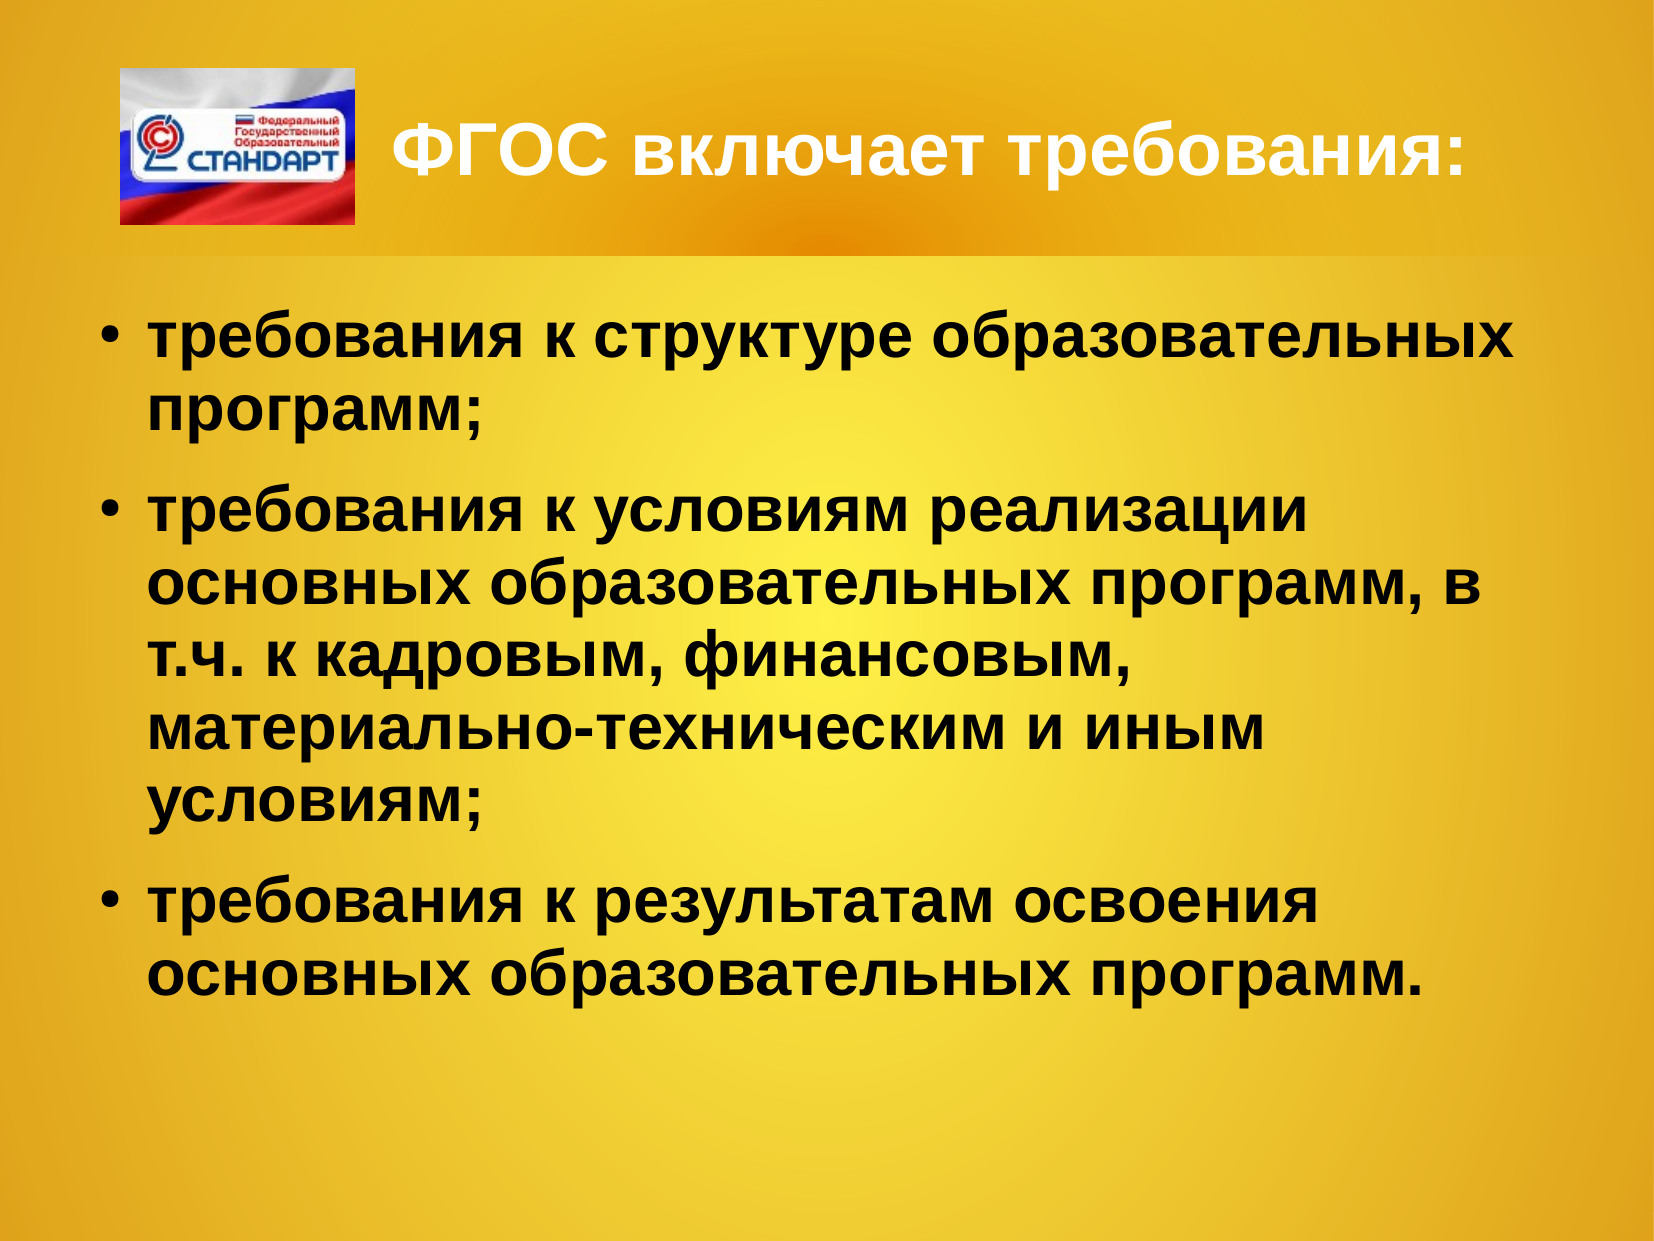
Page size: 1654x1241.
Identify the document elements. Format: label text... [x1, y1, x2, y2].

picture [120, 68, 355, 225]
title ФГОС включает требования: [82, 47, 1571, 252]
list требования к структуре образовательных программ; требования к условиям реализации основных образовательных программ, в т.ч. к кадровым, финансовым, материально-техническим и иным условиям; требования к результатам освоения основных образовательных программ. [82, 299, 1571, 1019]
